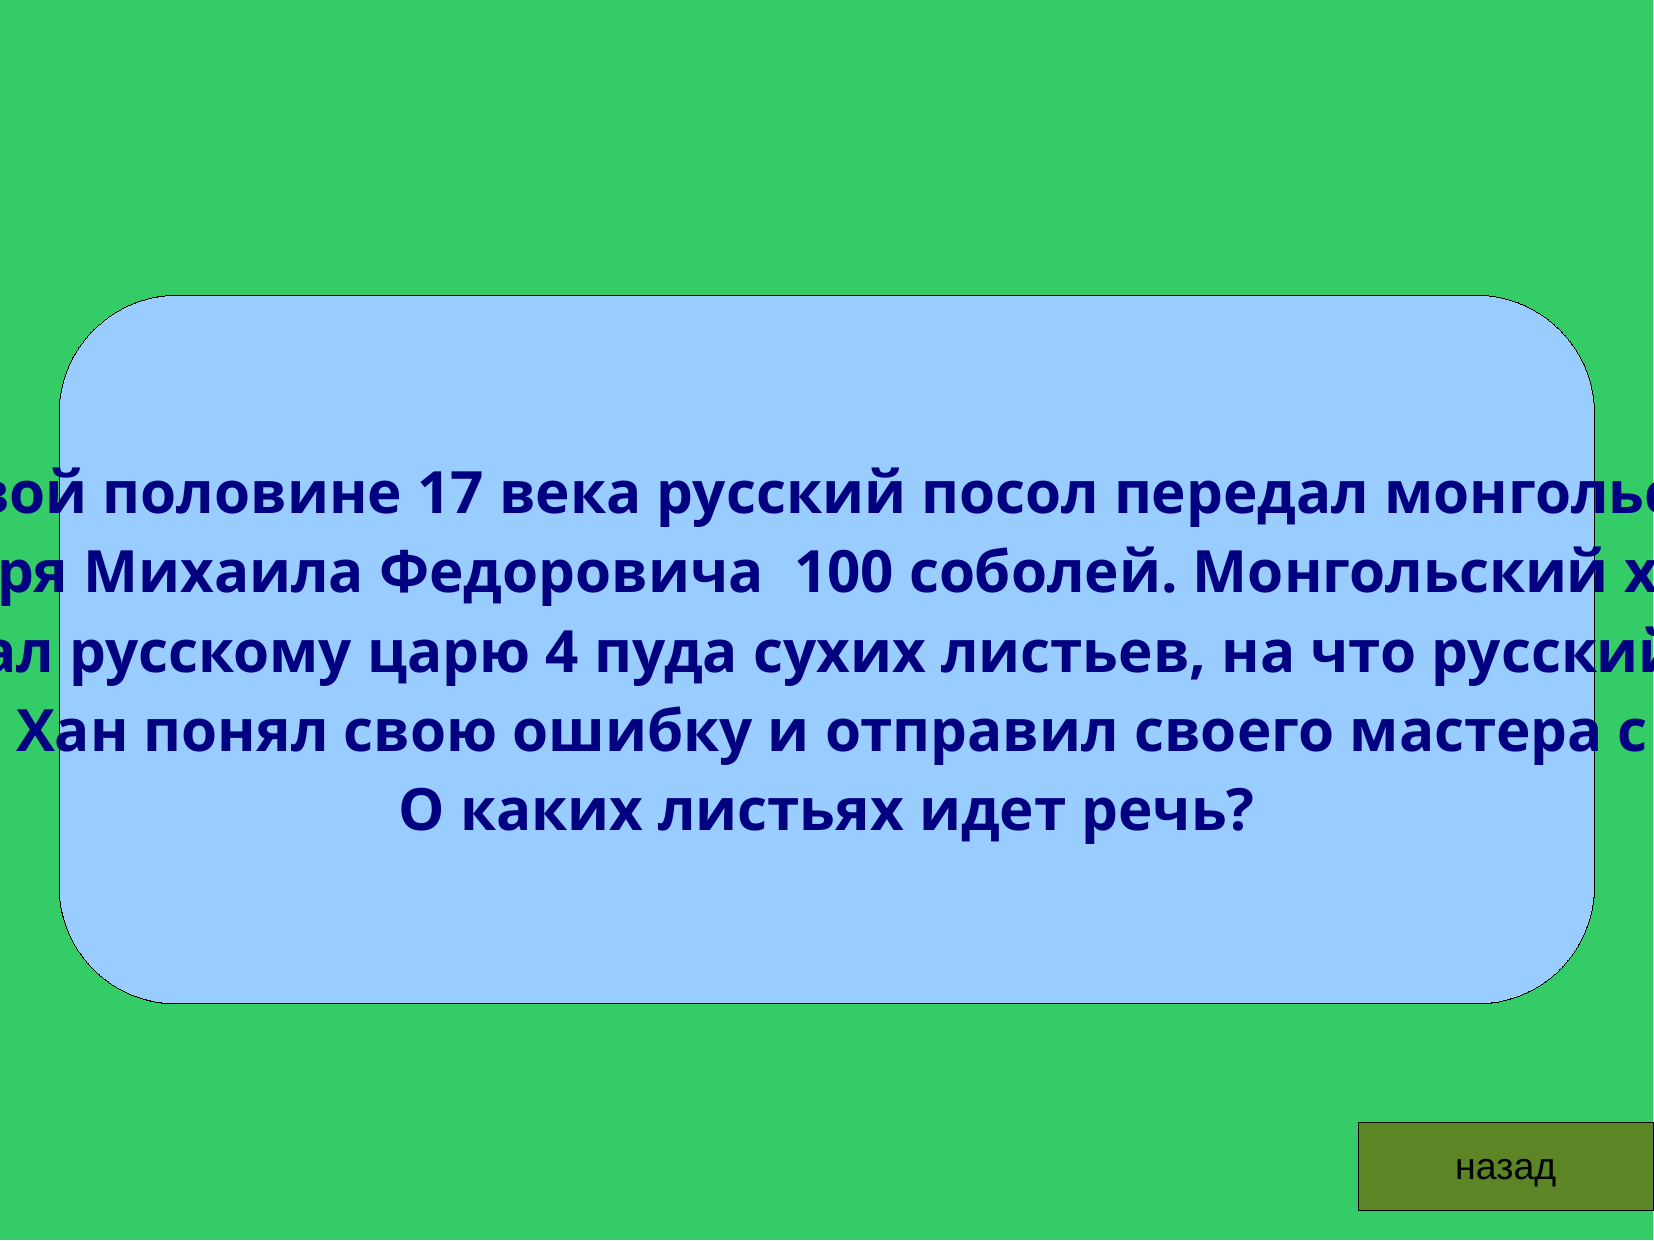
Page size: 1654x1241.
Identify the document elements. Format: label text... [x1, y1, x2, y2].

text_box назад [1358, 1122, 1654, 1211]
text_box В первой половине 17 века русский посол передал монгольскому хану от царя Михаила Федоровича 100 соболей. Монгольский хан в ответ Передал русскому царю 4 пуда сухих листьев, на что русский царь Обиделся. Хан понял свою ошибку и отправил своего мастера с подарком О каких листьях идет речь? [59, 295, 1595, 1004]
